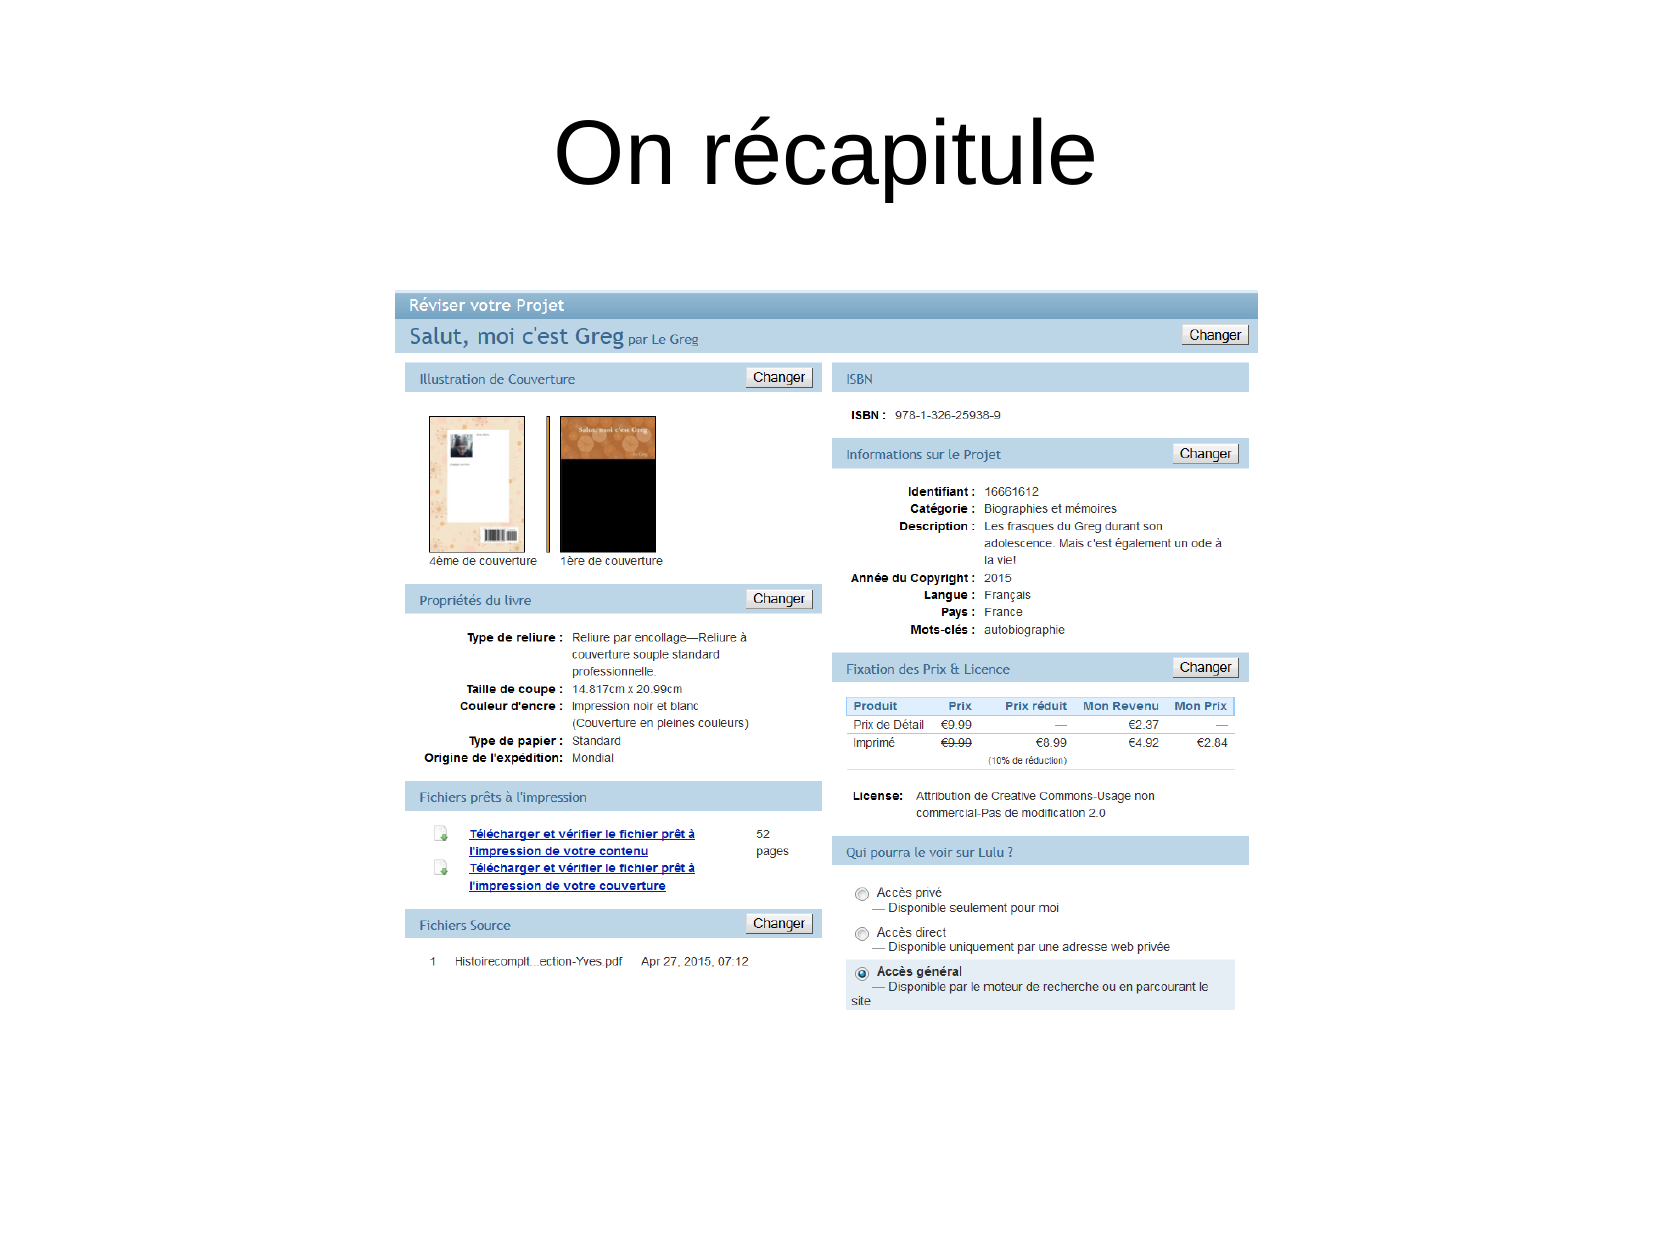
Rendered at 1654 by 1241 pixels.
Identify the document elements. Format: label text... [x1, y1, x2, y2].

title On récapitule [82, 49, 1571, 257]
picture [395, 290, 1258, 1010]
